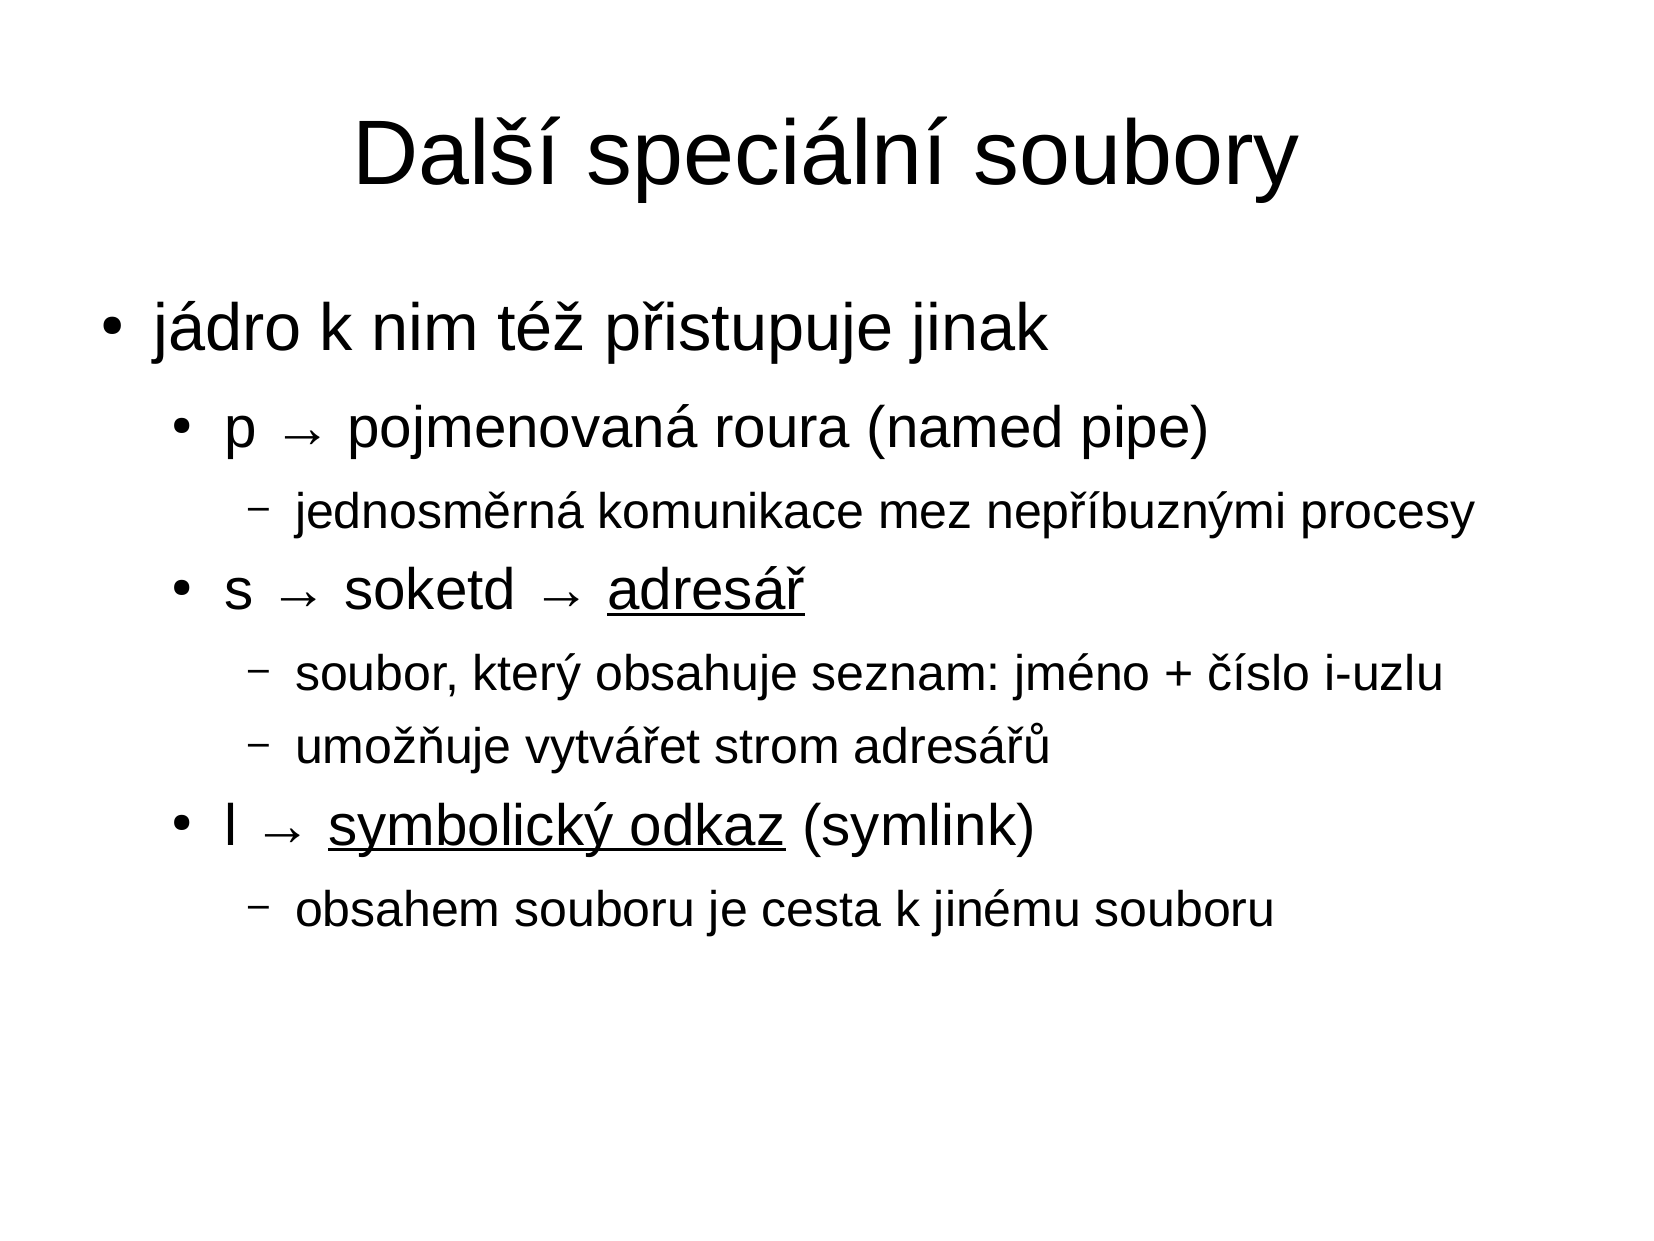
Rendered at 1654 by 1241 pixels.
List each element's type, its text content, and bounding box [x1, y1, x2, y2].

title Další speciální soubory [82, 49, 1571, 257]
list jádro k nim též přistupuje jinak p → pojmenovaná roura (named pipe) jednosměrná komunikace mez nepříbuznými procesy s → soketd → adresář soubor, který obsahuje seznam: jméno + číslo i-uzlu umožňuje vytvářet strom adresářů l → symbolický odkaz (symlink) obsahem souboru je cesta k jinému souboru [82, 290, 1571, 1109]
